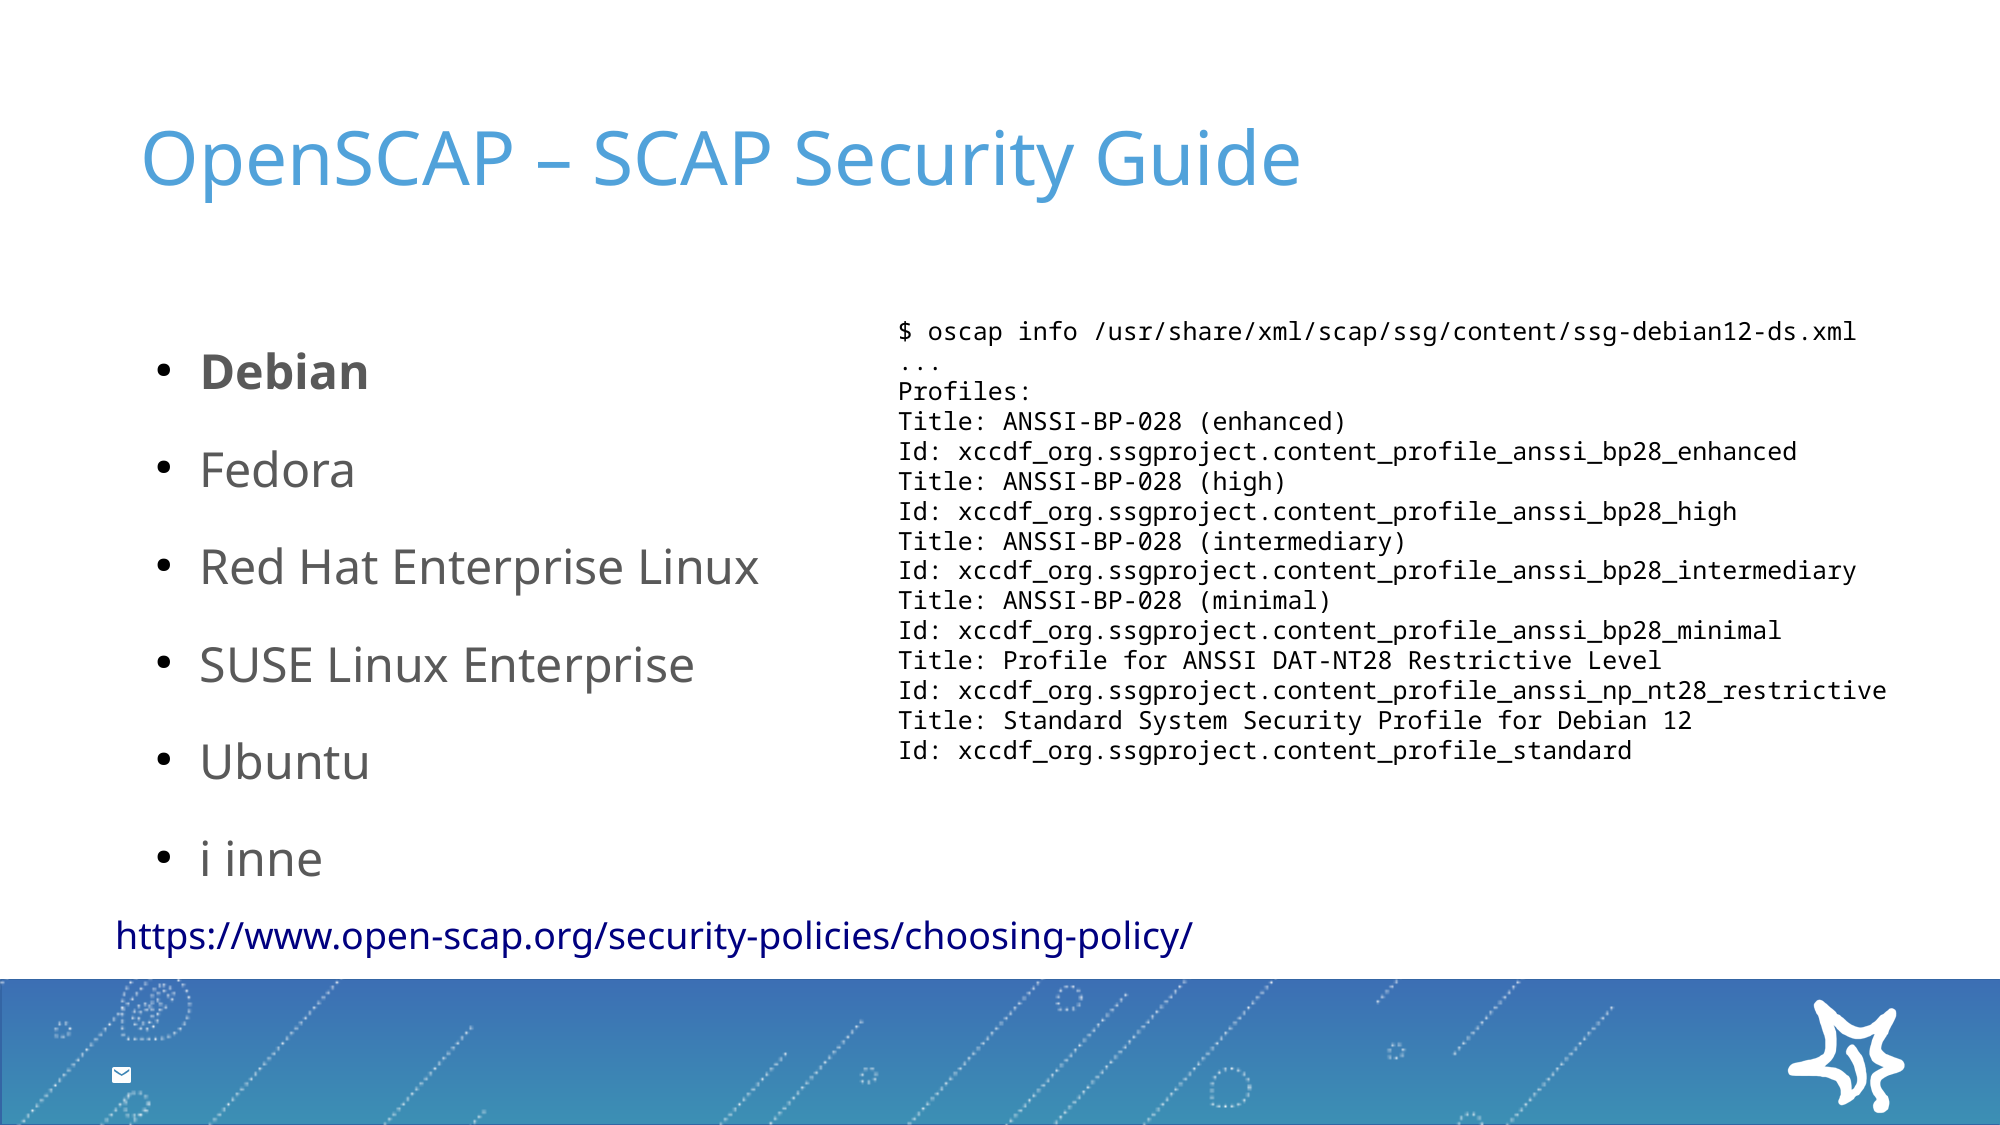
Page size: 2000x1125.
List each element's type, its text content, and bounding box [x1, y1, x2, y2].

picture [0, 585, 1661, 1125]
list Debian Fedora Red Hat Enterprise Linux SUSE Linux Enterprise Ubuntu i inne [140, 315, 862, 893]
title OpenSCAP – SCAP Security Guide [140, 93, 1619, 219]
text_box https://www.open-scap.org/security-policies/choosing-policy/ [100, 902, 1247, 963]
picture [1785, 994, 1906, 1116]
list $ oscap info /usr/share/xml/scap/ssg/content/ssg-debian12-ds.xml ... Profiles: Title: ANSSI-BP-028 (enhanced) Id: xccdf_org.ssgproject.content_profile_anssi_bp28_enhanced Title: ANSSI-BP-028 (high) Id: xccdf_org.ssgproject.content_profile_anssi_bp28_high Title: ANSSI-BP-028 (intermediary) Id: xccdf_org.ssgproject.content_profile_anssi_bp28_intermediary Title: ANSSI-BP-028 (minimal) Id: xccdf_org.ssgproject.content_profile_anssi_bp28_minimal Title: Profile for ANSSI DAT-NT28 Restrictive Level Id: xccdf_org.ssgproject.content_profile_anssi_np_nt28_restrictive Title: Standard System Security Profile for Debian 12 Id: xccdf_org.ssgproject.content_profile_standard [897, 315, 1890, 893]
